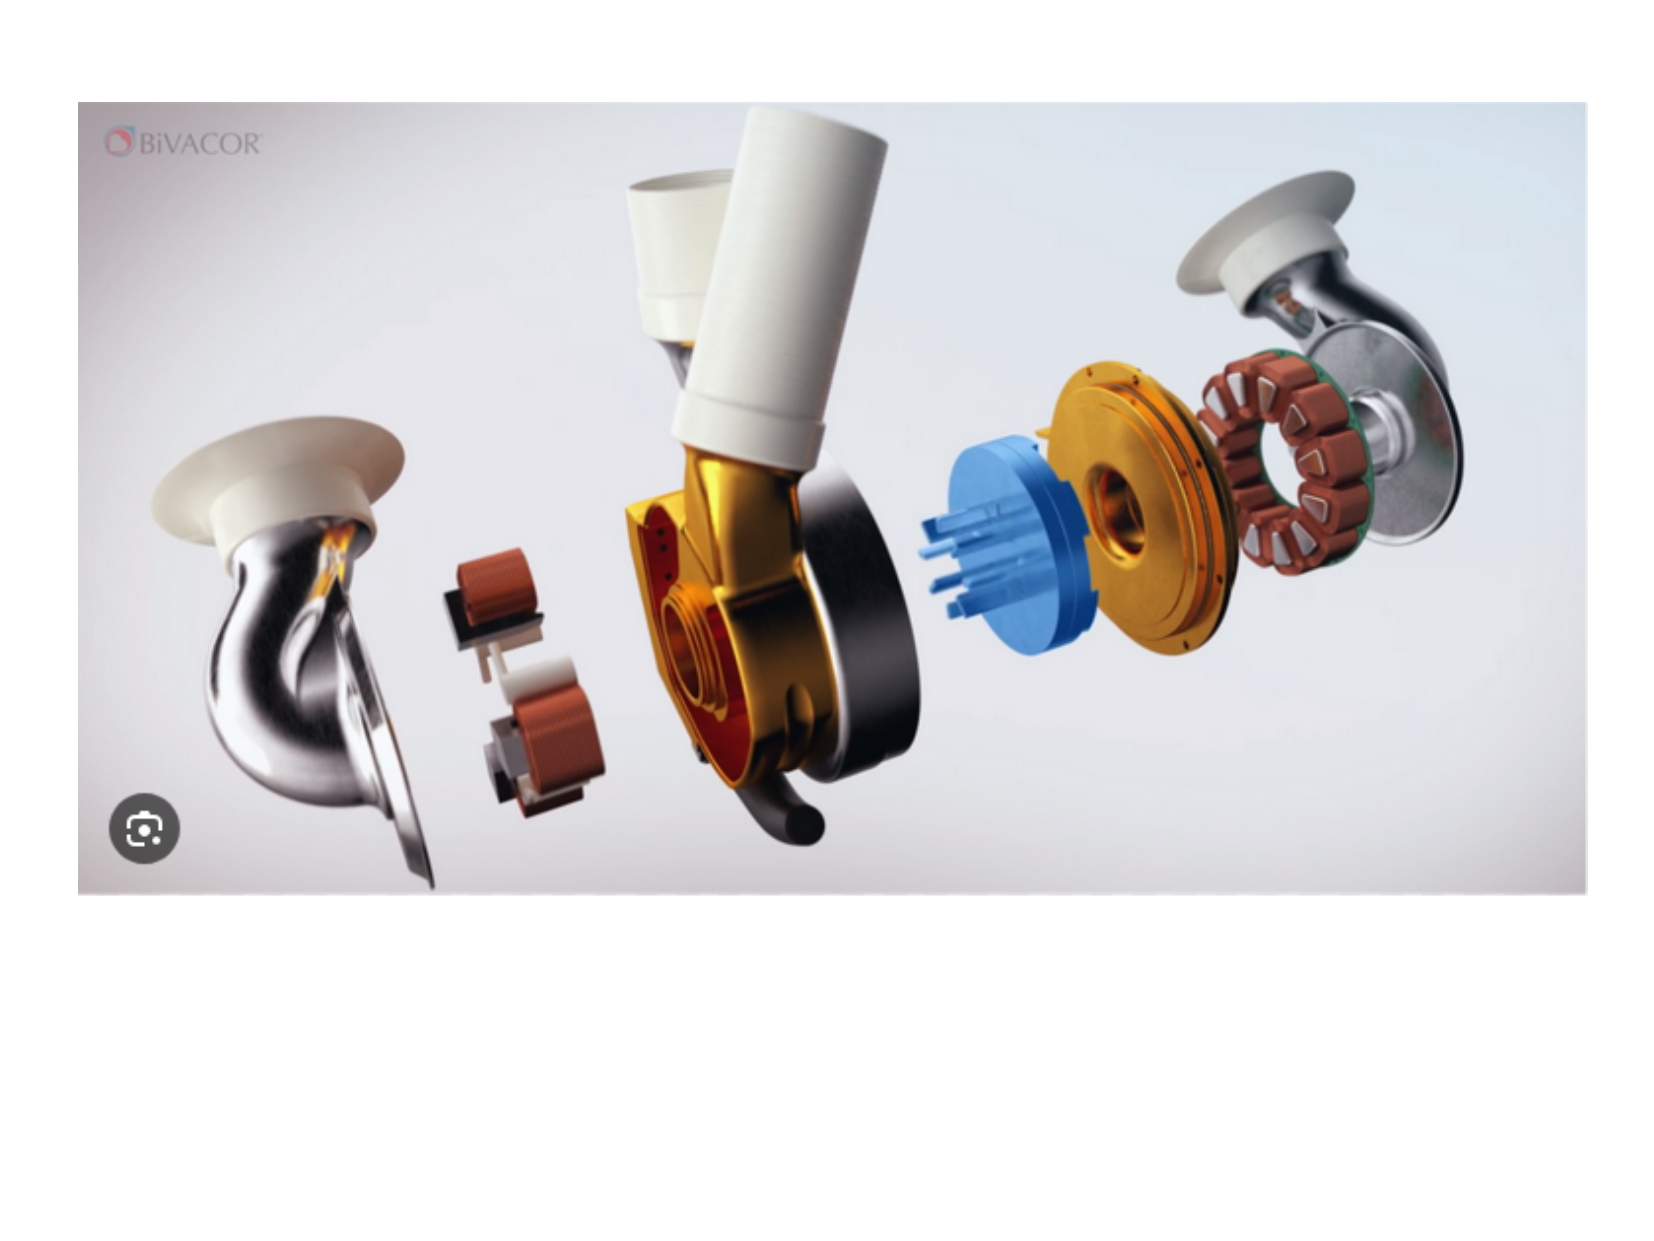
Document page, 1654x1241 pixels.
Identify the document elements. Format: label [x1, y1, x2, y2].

picture [78, 102, 1588, 901]
